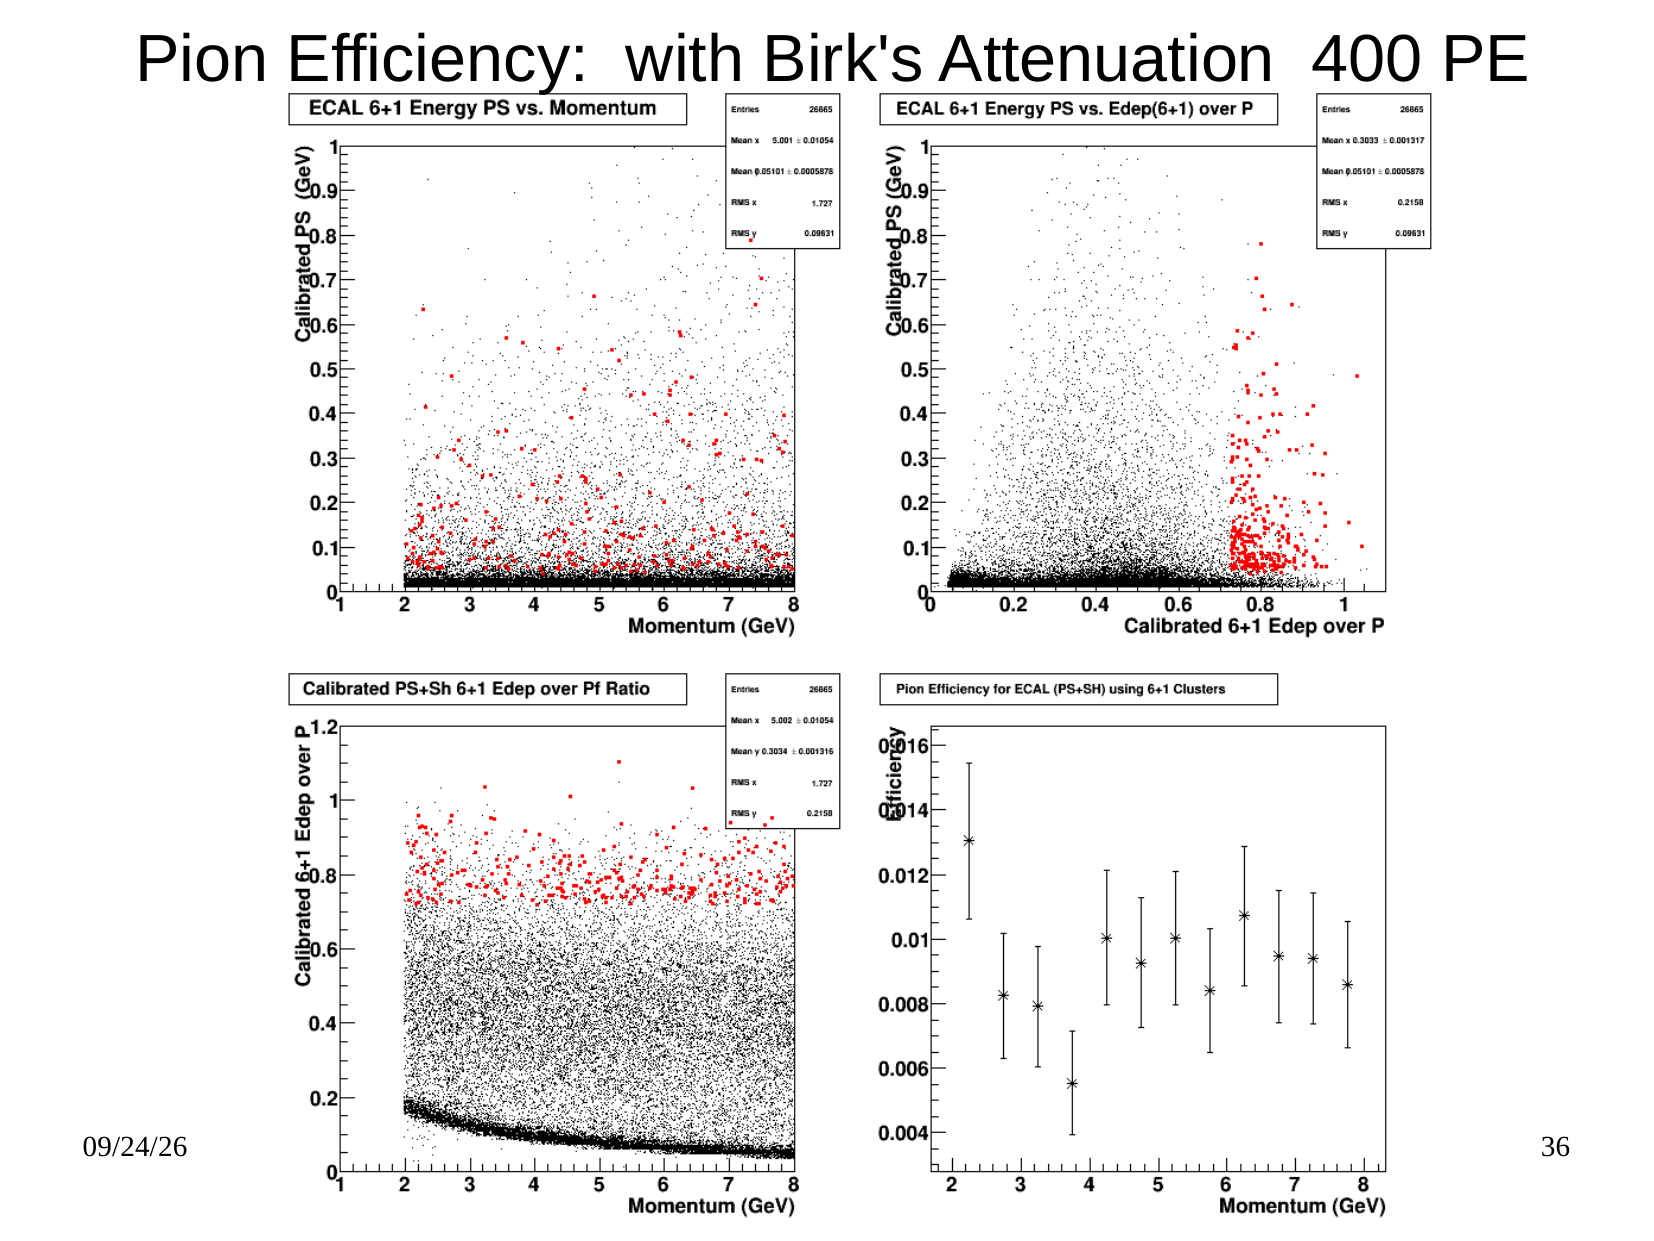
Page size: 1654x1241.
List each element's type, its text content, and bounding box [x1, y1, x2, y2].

picture [272, 133, 1454, 1239]
title Pion Efficiency: with Birk's Attenuation 400 PE [134, 0, 1575, 133]
